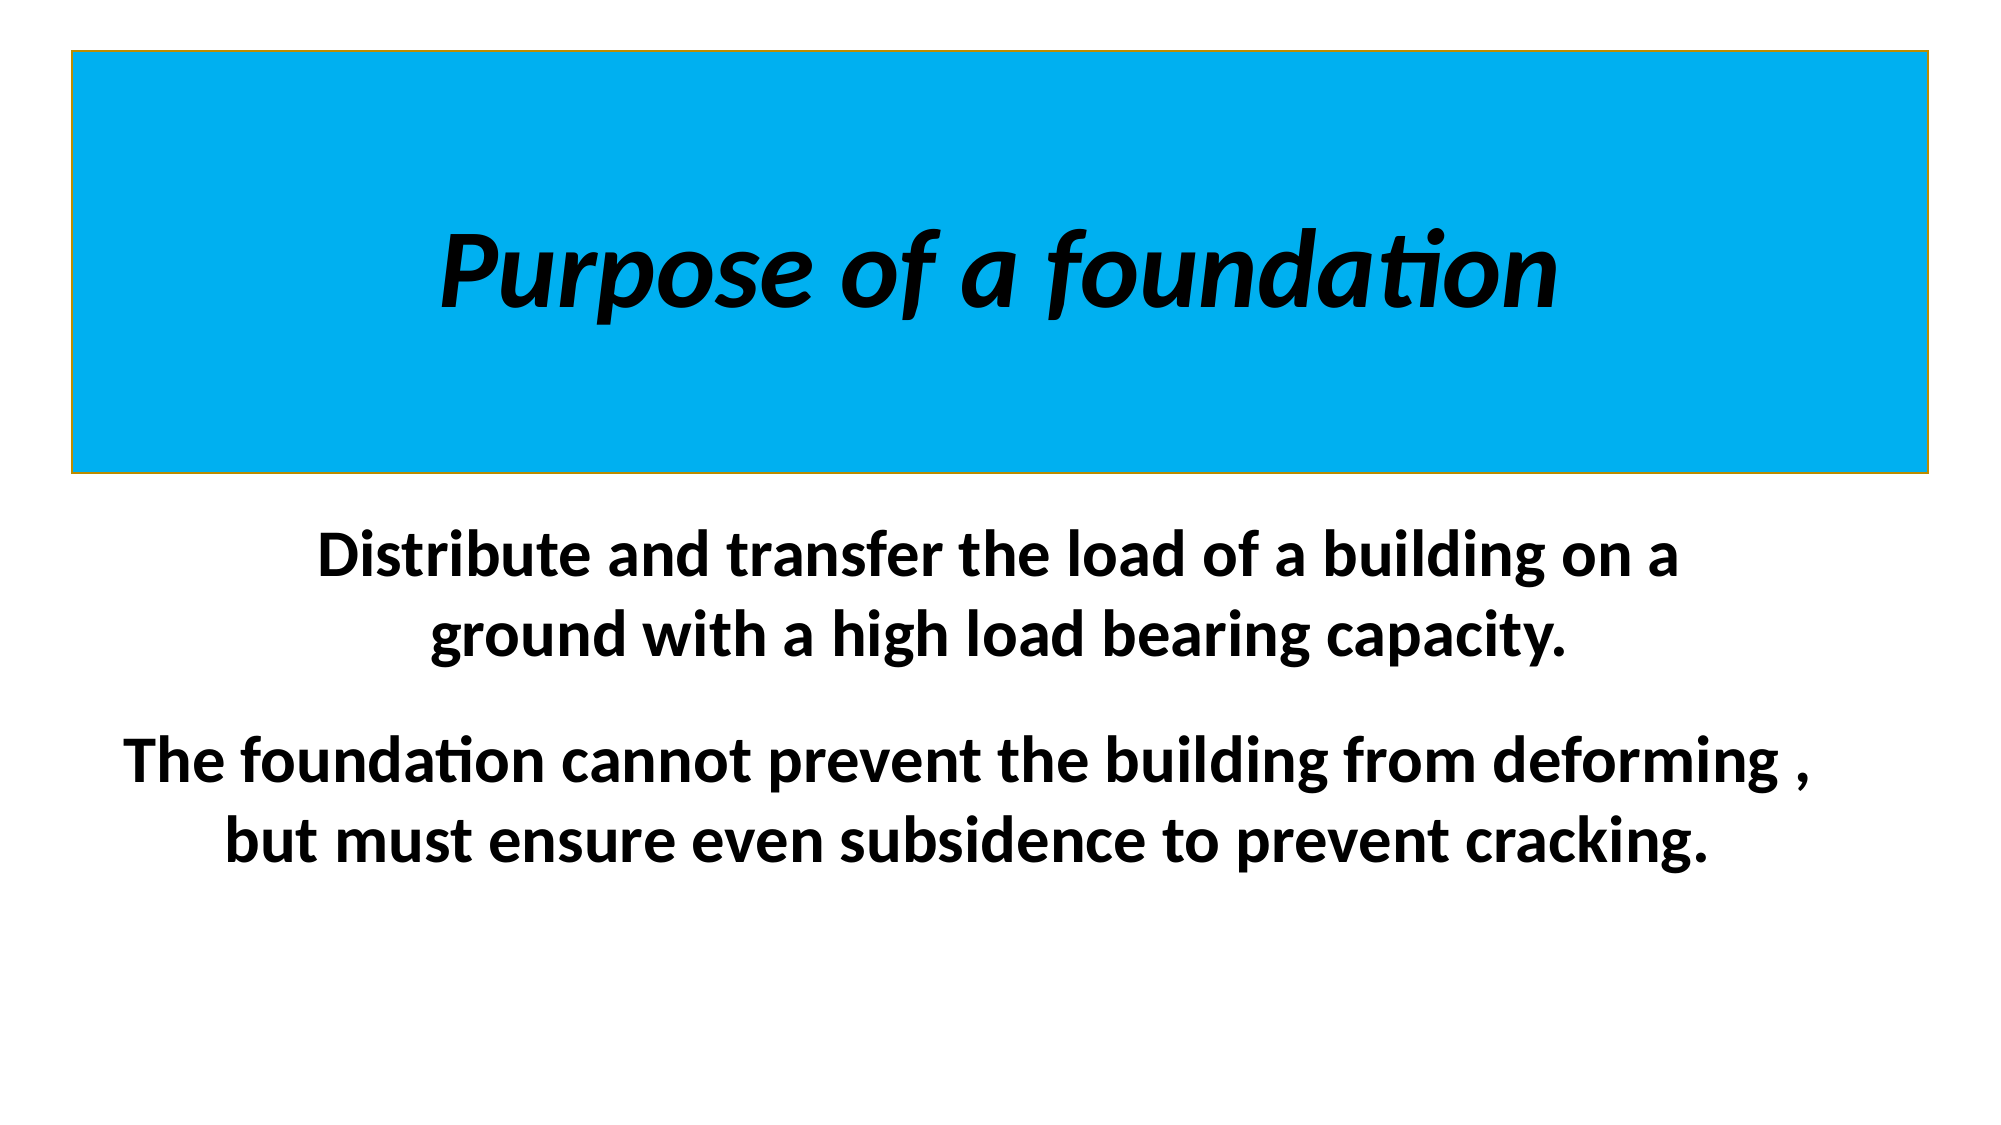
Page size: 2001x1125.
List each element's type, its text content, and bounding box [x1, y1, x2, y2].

text_box Distribute and transfer the load of a building on a ground with a high load bearing capacity. [297, 502, 1703, 680]
text_box The foundation cannot prevent the building from deforming , but must ensure even subsidence to prevent cracking. [108, 708, 1893, 931]
text_box Purpose of a foundation [72, 51, 1928, 473]
